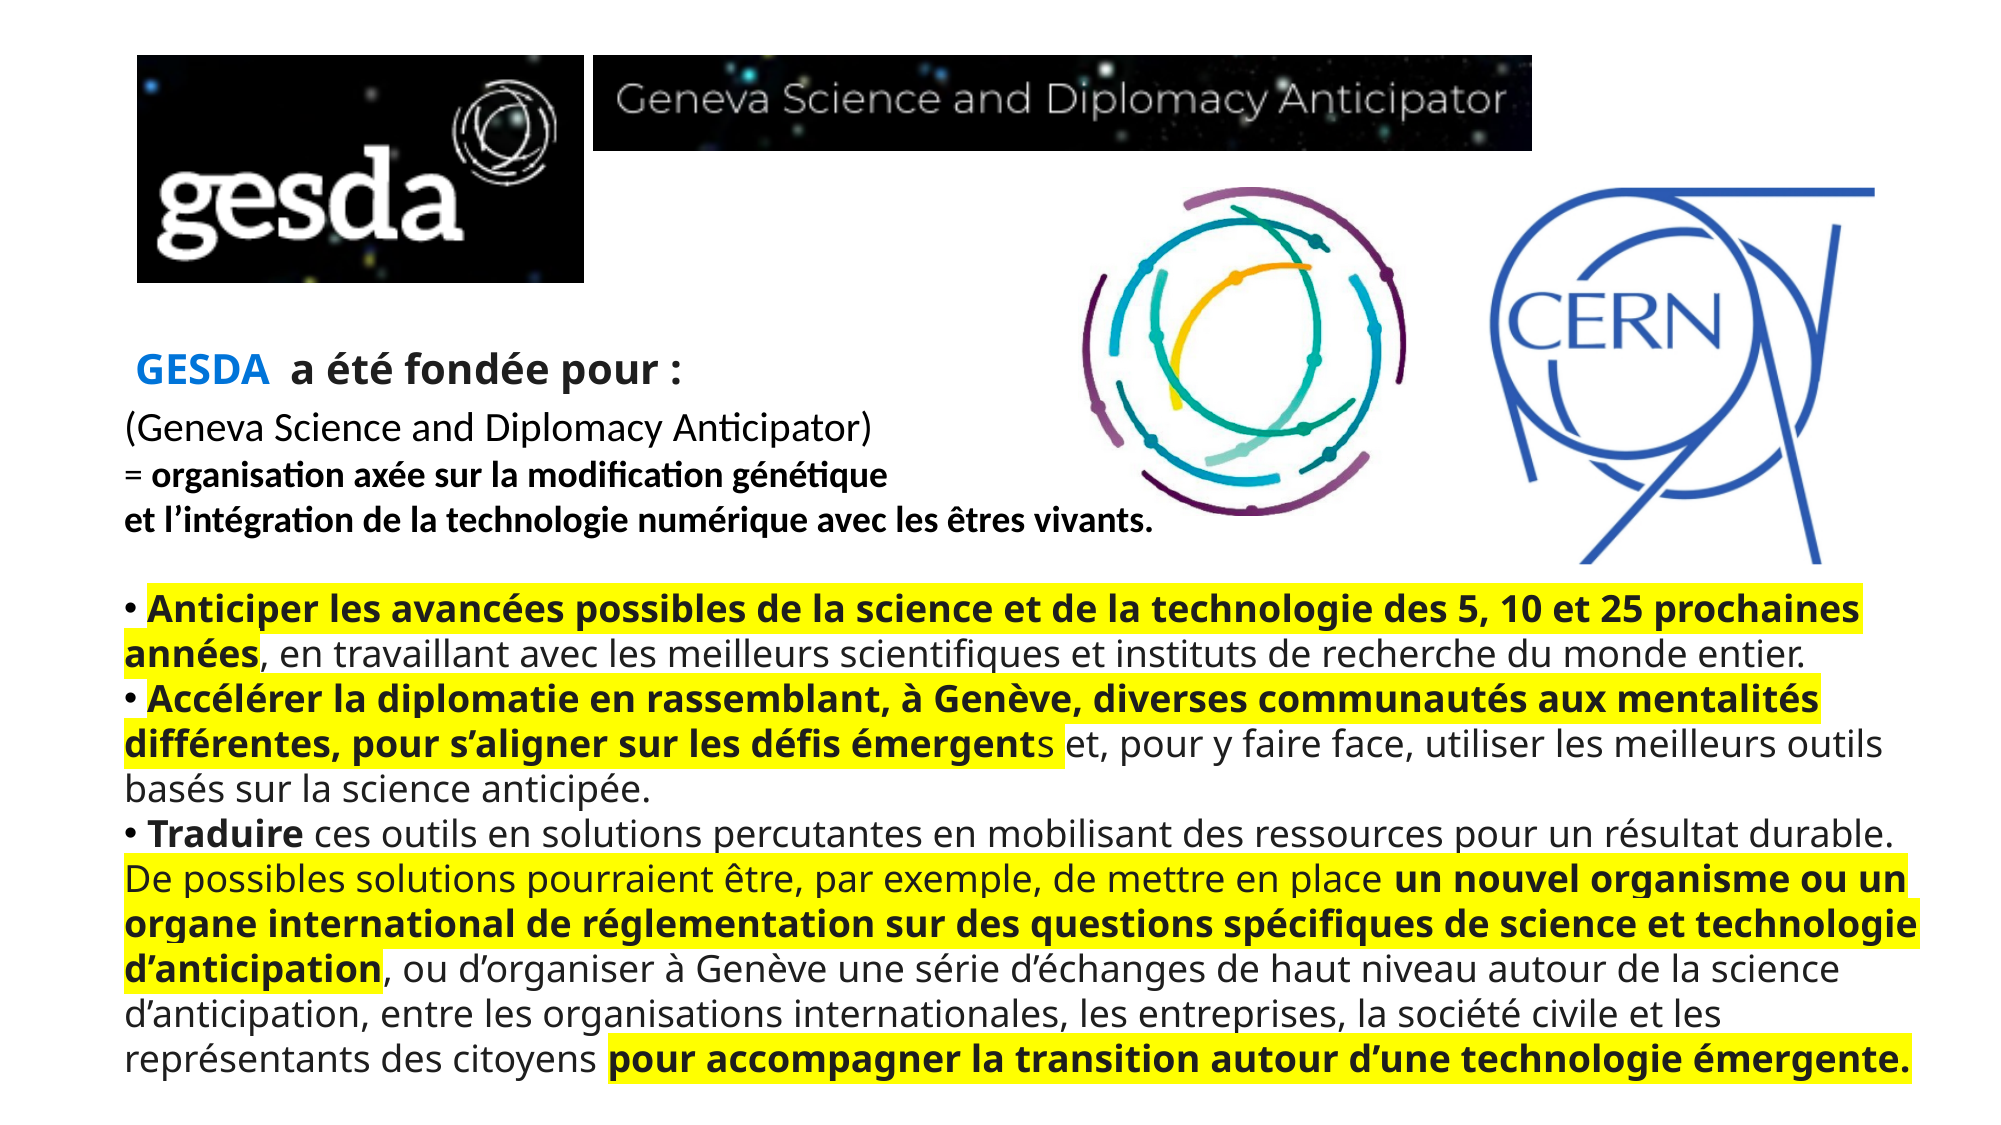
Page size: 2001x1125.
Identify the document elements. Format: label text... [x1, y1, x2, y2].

picture [137, 55, 584, 283]
picture [1067, 173, 1426, 335]
picture [593, 55, 1532, 151]
picture [1471, 173, 1901, 578]
text_box GESDA a été fondée pour : (Geneva Science and Diplomacy Anticipator) = organisation axée sur la modification génétique et l’intégration de la technologie numérique avec les êtres vivants. Anticiper les avancées possibles de la science et de la technologie des 5, 10 et 25 prochaines années, en travaillant avec les meilleurs scientifiques et instituts de recherche du monde entier. Accélérer la diplomatie en rassemblant, à Genève, diverses communautés aux mentalités différentes, pour s’aligner sur les défis émergents et, pour y faire face, utiliser les meilleurs outils basés sur la science anticipée. Traduire ces outils en solutions percutantes en mobilisant des ressources pour un résultat durable. De possibles solutions pourraient être, par exemple, de mettre en place un nouvel organisme ou un organe international de réglementation sur des questions spécifiques de science et technologie d’anticipation, ou d’organiser à Genève une série d’échanges de haut niveau autour de la science d’anticipation, entre les organisations internationales, les entreprises, la société civile et les représentants des citoyens pour accompagner la transition autour d’une technologie émergente. [109, 335, 1945, 1125]
